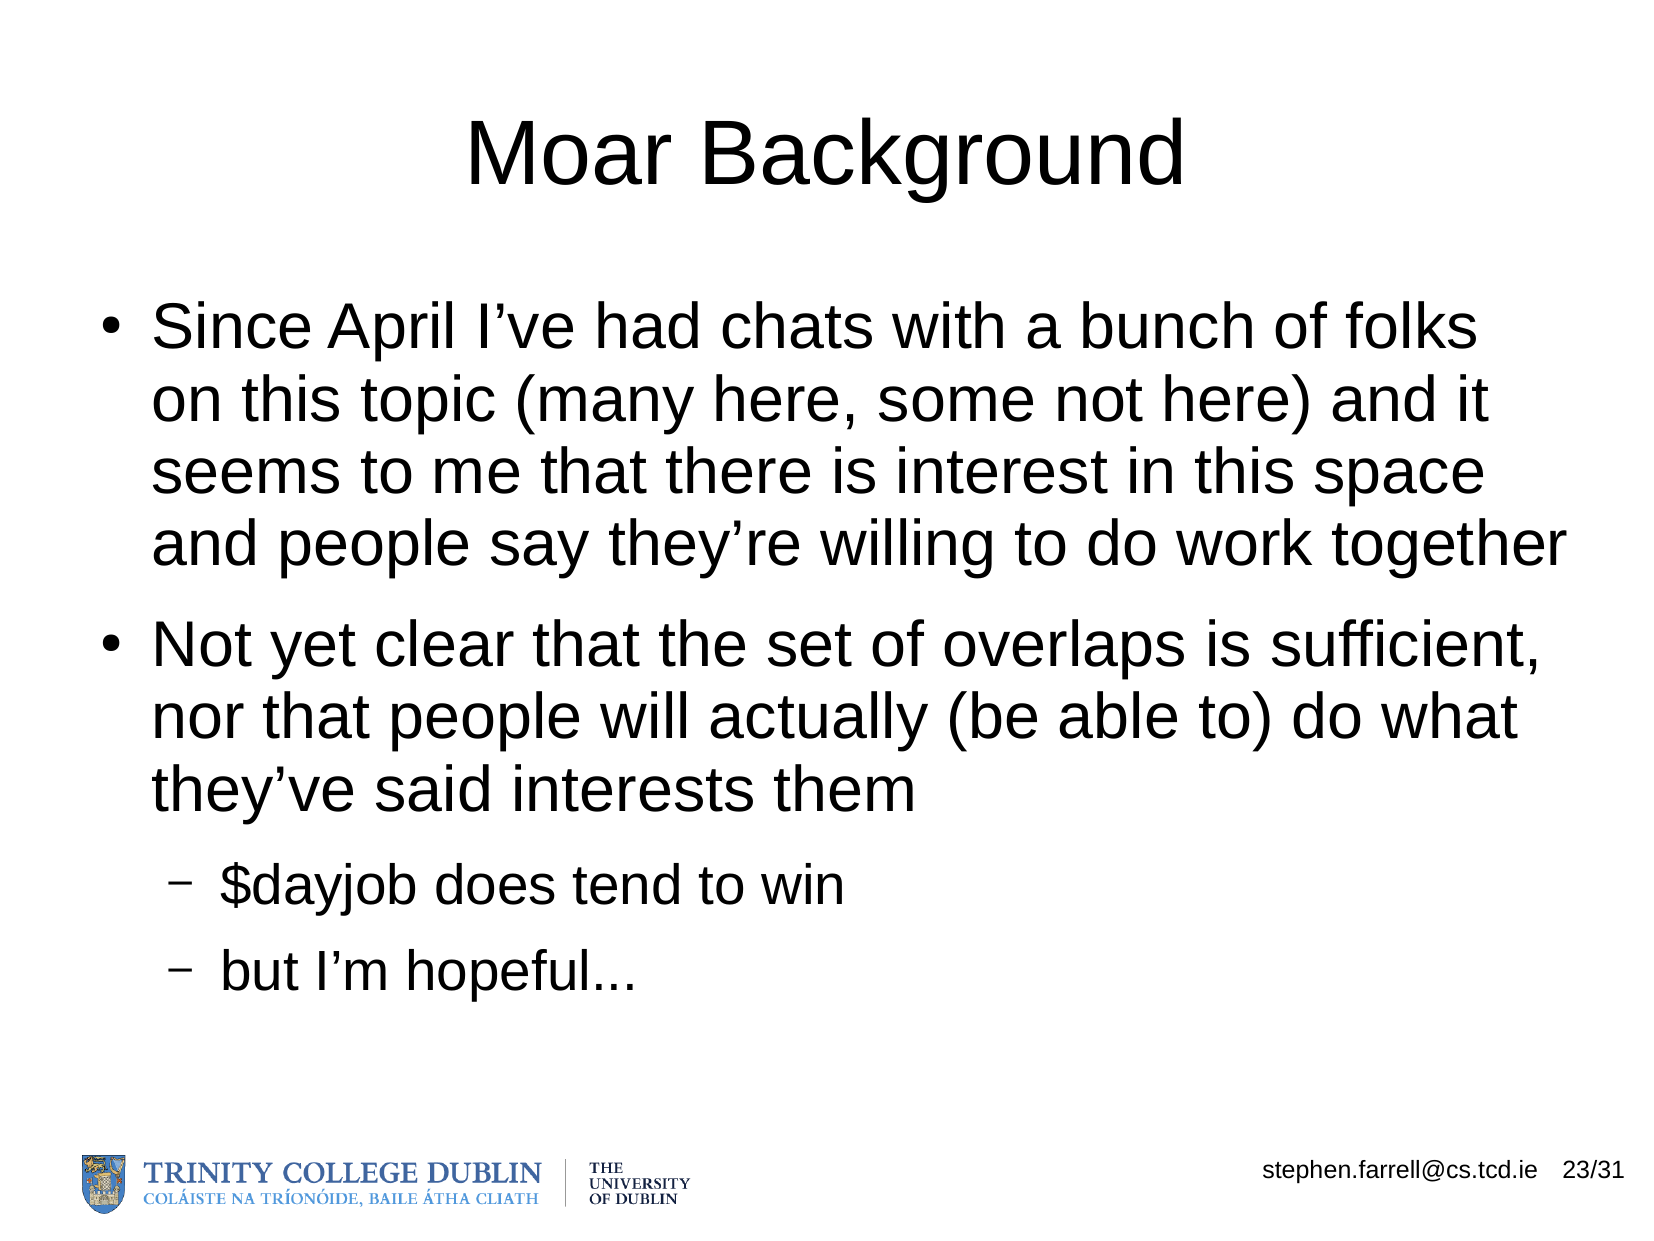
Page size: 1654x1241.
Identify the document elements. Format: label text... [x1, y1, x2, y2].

picture [82, 1155, 694, 1214]
title Moar Background [82, 49, 1571, 257]
list Since April I’ve had chats with a bunch of folks on this topic (many here, some not here) and it seems to me that there is interest in this space and people say they’re willing to do work together Not yet clear that the set of overlaps is sufficient, nor that people will actually (be able to) do what they’ve said interests them $dayjob does tend to win but I’m hopeful... [82, 290, 1571, 1010]
